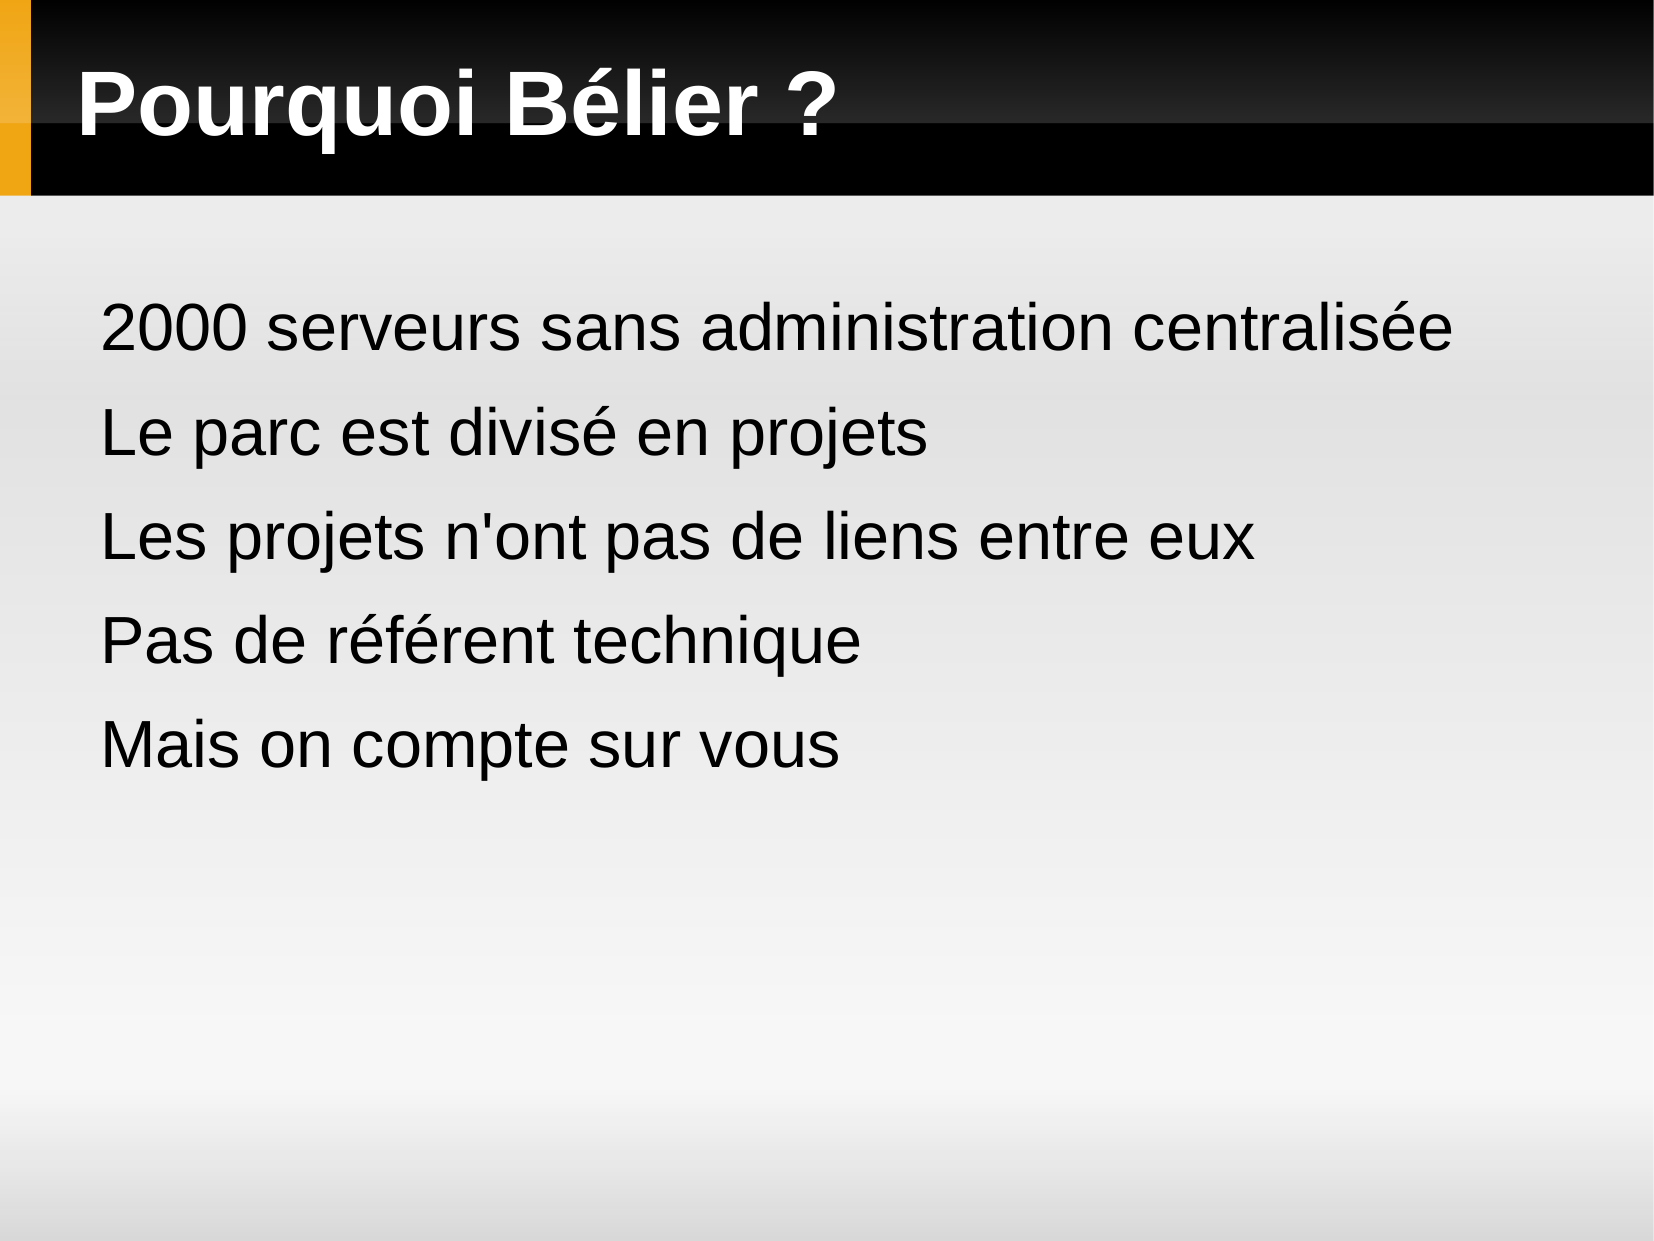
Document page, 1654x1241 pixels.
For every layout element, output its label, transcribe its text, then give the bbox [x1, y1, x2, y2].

list 2000 serveurs sans administration centralisée Le parc est divisé en projets Les projets n'ont pas de liens entre eux Pas de référent technique Mais on compte sur vous [82, 290, 1571, 1094]
title Pourquoi Bélier ? [76, 7, 1565, 200]
picture [0, 0, 1654, 1241]
